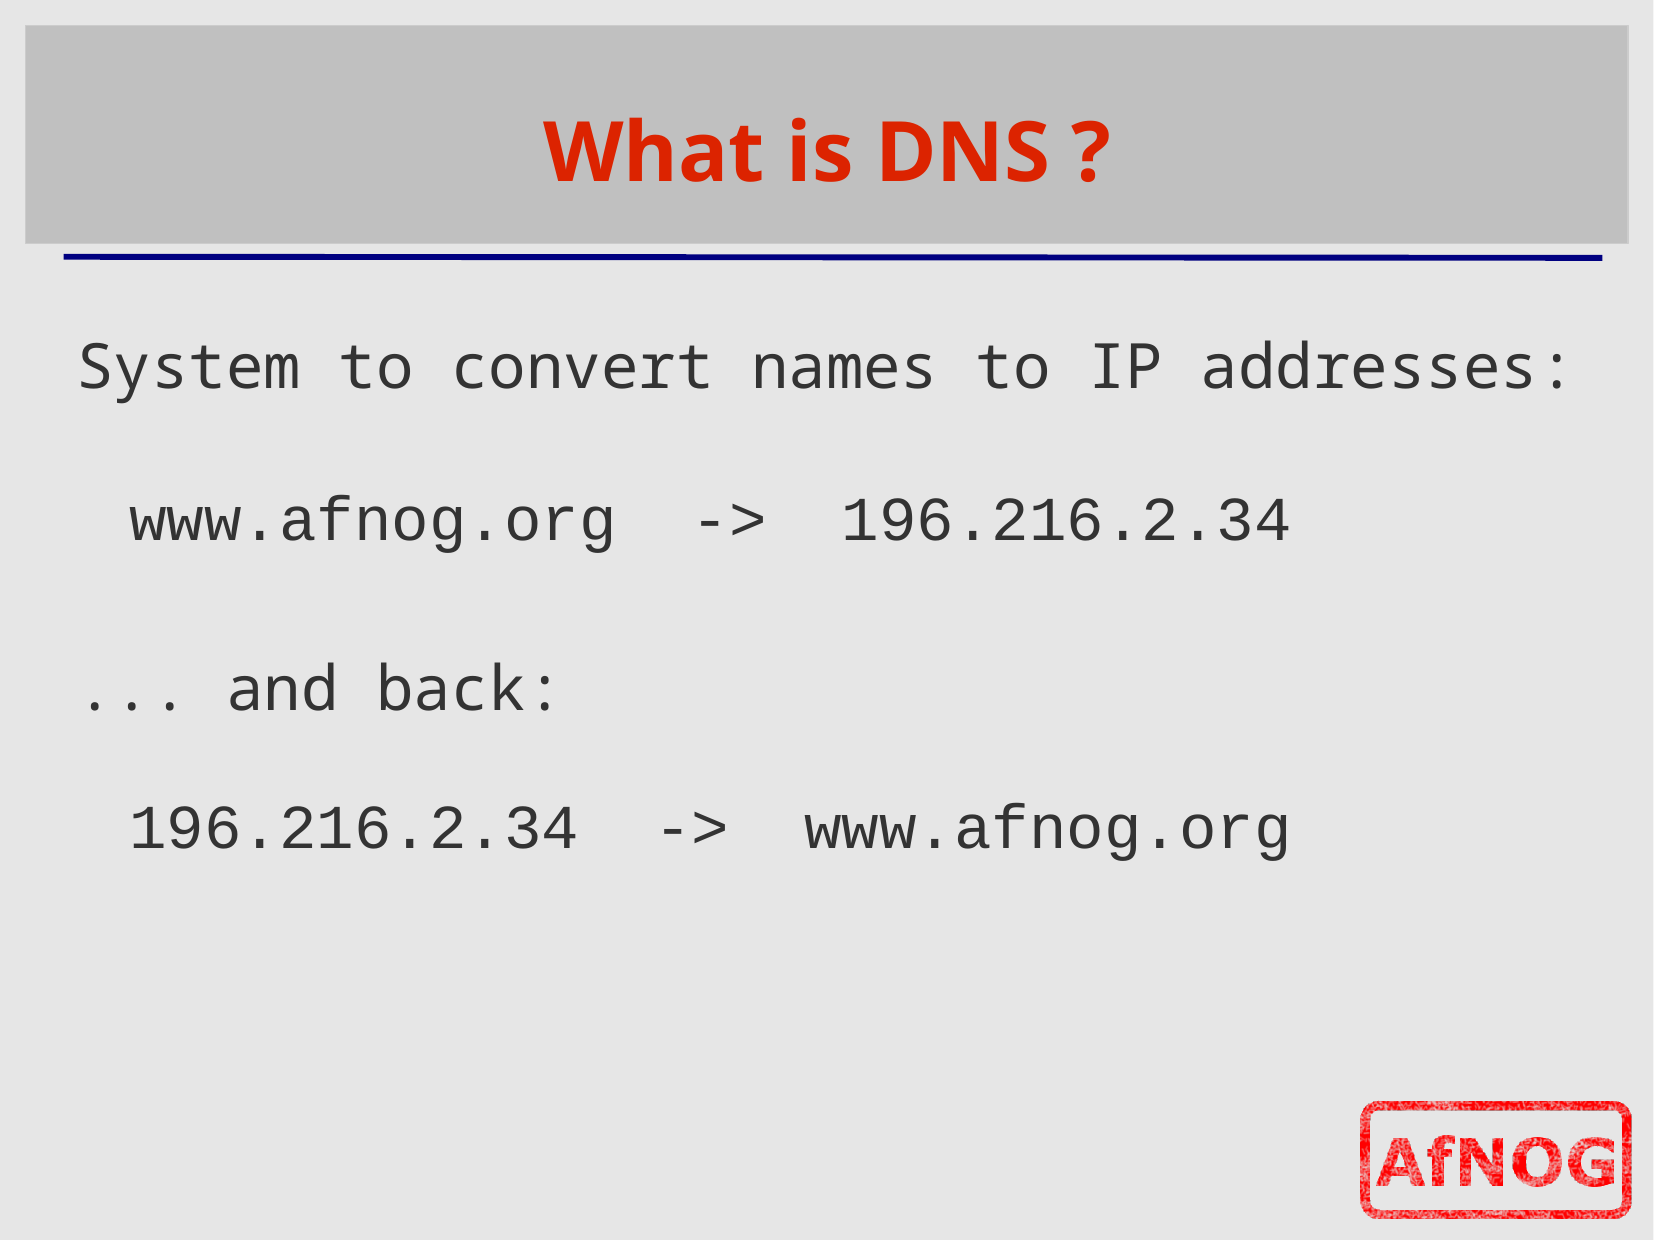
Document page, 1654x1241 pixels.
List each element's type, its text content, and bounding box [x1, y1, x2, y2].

picture [1360, 1100, 1632, 1219]
list System to convert names to IP addresses: www.afnog.org -> 196.216.2.34 ... and back: 196.216.2.34 -> www.afnog.org [59, 322, 1595, 1132]
title What is DNS ? [121, 46, 1534, 254]
